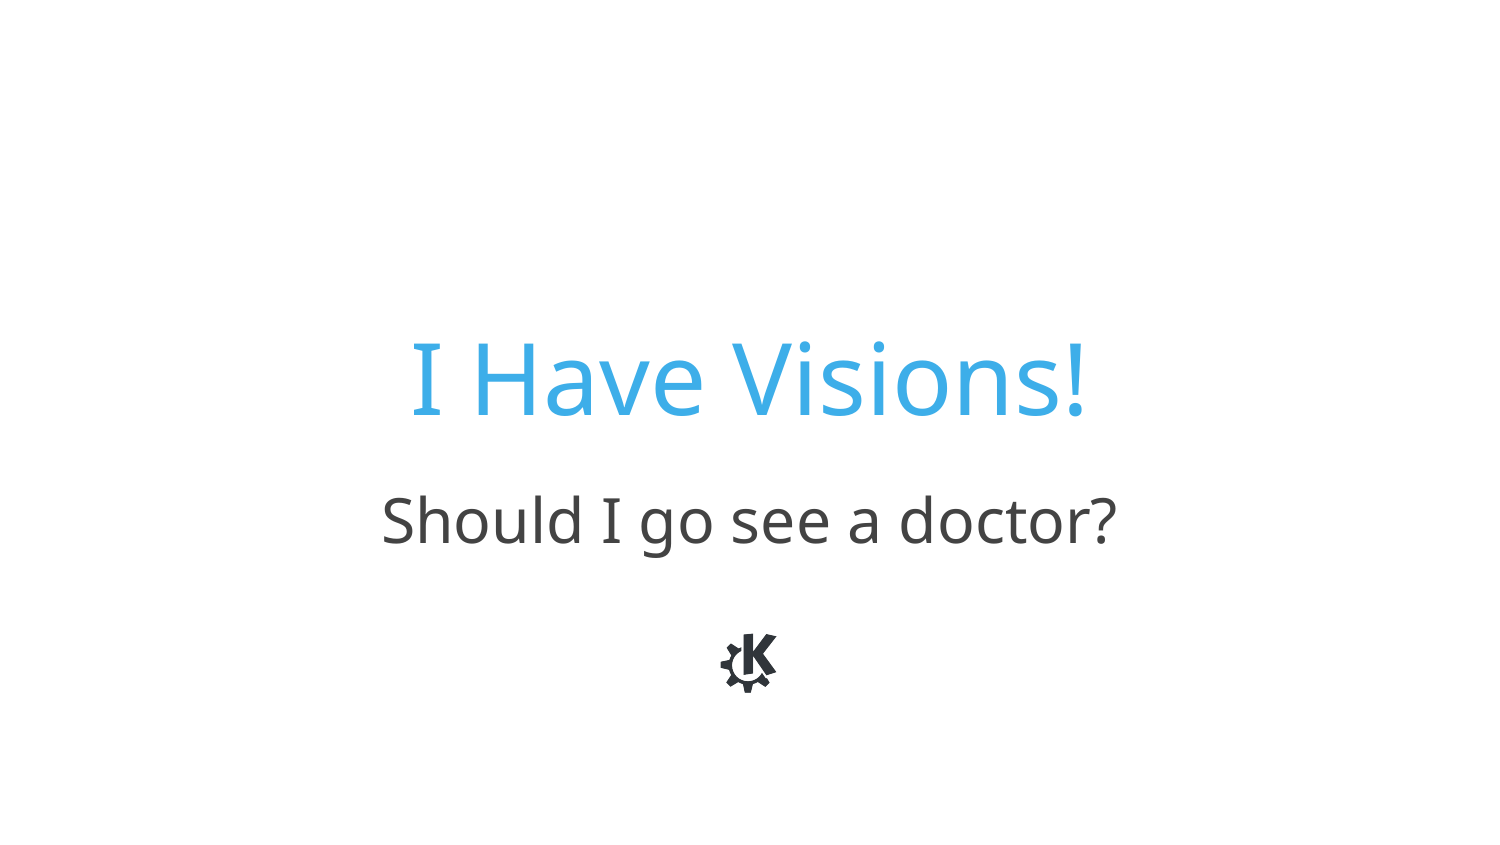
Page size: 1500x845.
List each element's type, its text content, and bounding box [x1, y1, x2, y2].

picture [716, 630, 783, 697]
subtitle Should I go see a doctor? [112, 466, 1388, 596]
title I Have Visions! [112, 259, 1388, 451]
